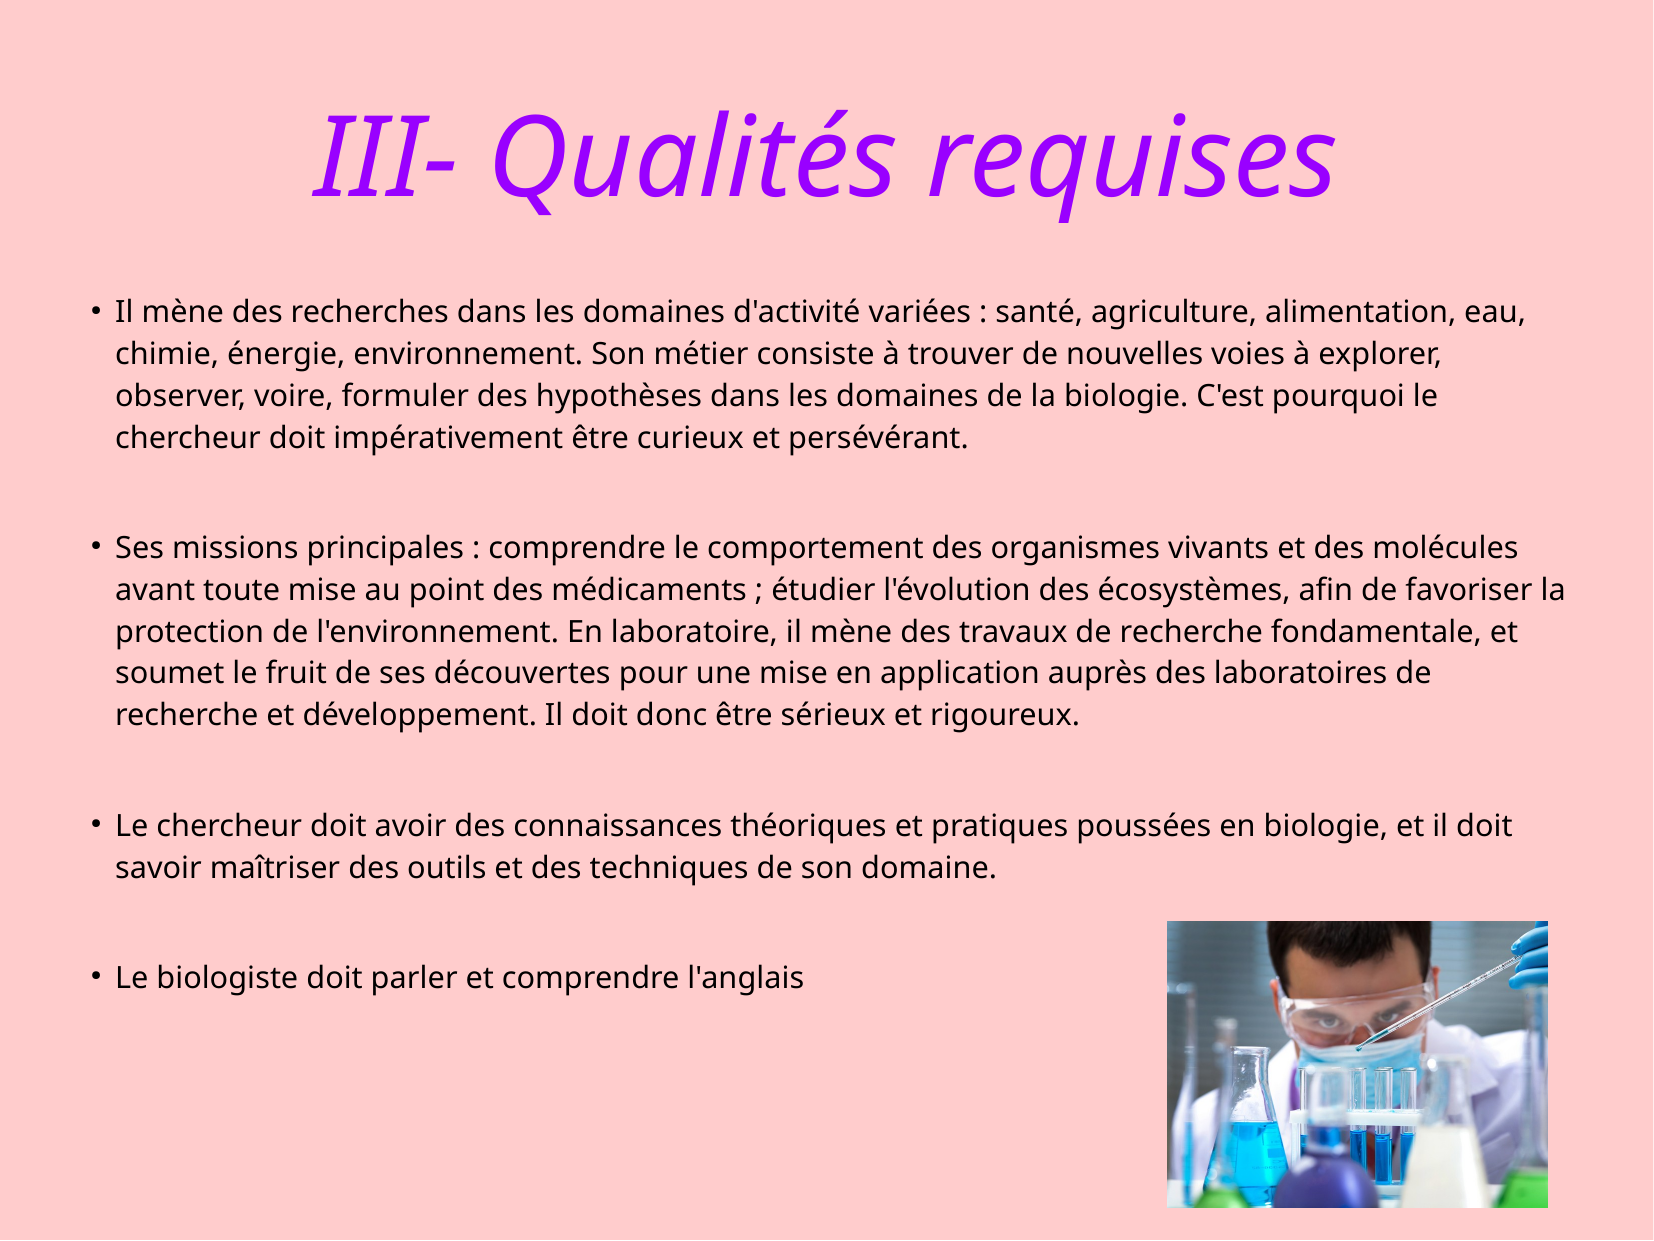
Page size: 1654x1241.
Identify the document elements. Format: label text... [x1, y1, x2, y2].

title III- Qualités requises [82, 49, 1571, 257]
picture [1534, 976, 1548, 980]
list Il mène des recherches dans les domaines d'activité variées : santé, agriculture, alimentation, eau, chimie, énergie, environnement. Son métier consiste à trouver de nouvelles voies à explorer, observer, voire, formuler des hypothèses dans les domaines de la biologie. C'est pourquoi le chercheur doit impérativement être curieux et persévérant. Ses missions principales : comprendre le comportement des organismes vivants et des molécules avant toute mise au point des médicaments ; étudier l'évolution des écosystèmes, afin de favoriser la protection de l'environnement. En laboratoire, il mène des travaux de recherche fondamentale, et soumet le fruit de ses découvertes pour une mise en application auprès des laboratoires de recherche et développement. Il doit donc être sérieux et rigoureux. Le chercheur doit avoir des connaissances théoriques et pratiques poussées en biologie, et il doit savoir maîtriser des outils et des techniques de son domaine. Le biologiste doit parler et comprendre l'anglais [82, 290, 1571, 1010]
picture [1167, 921, 1548, 1208]
